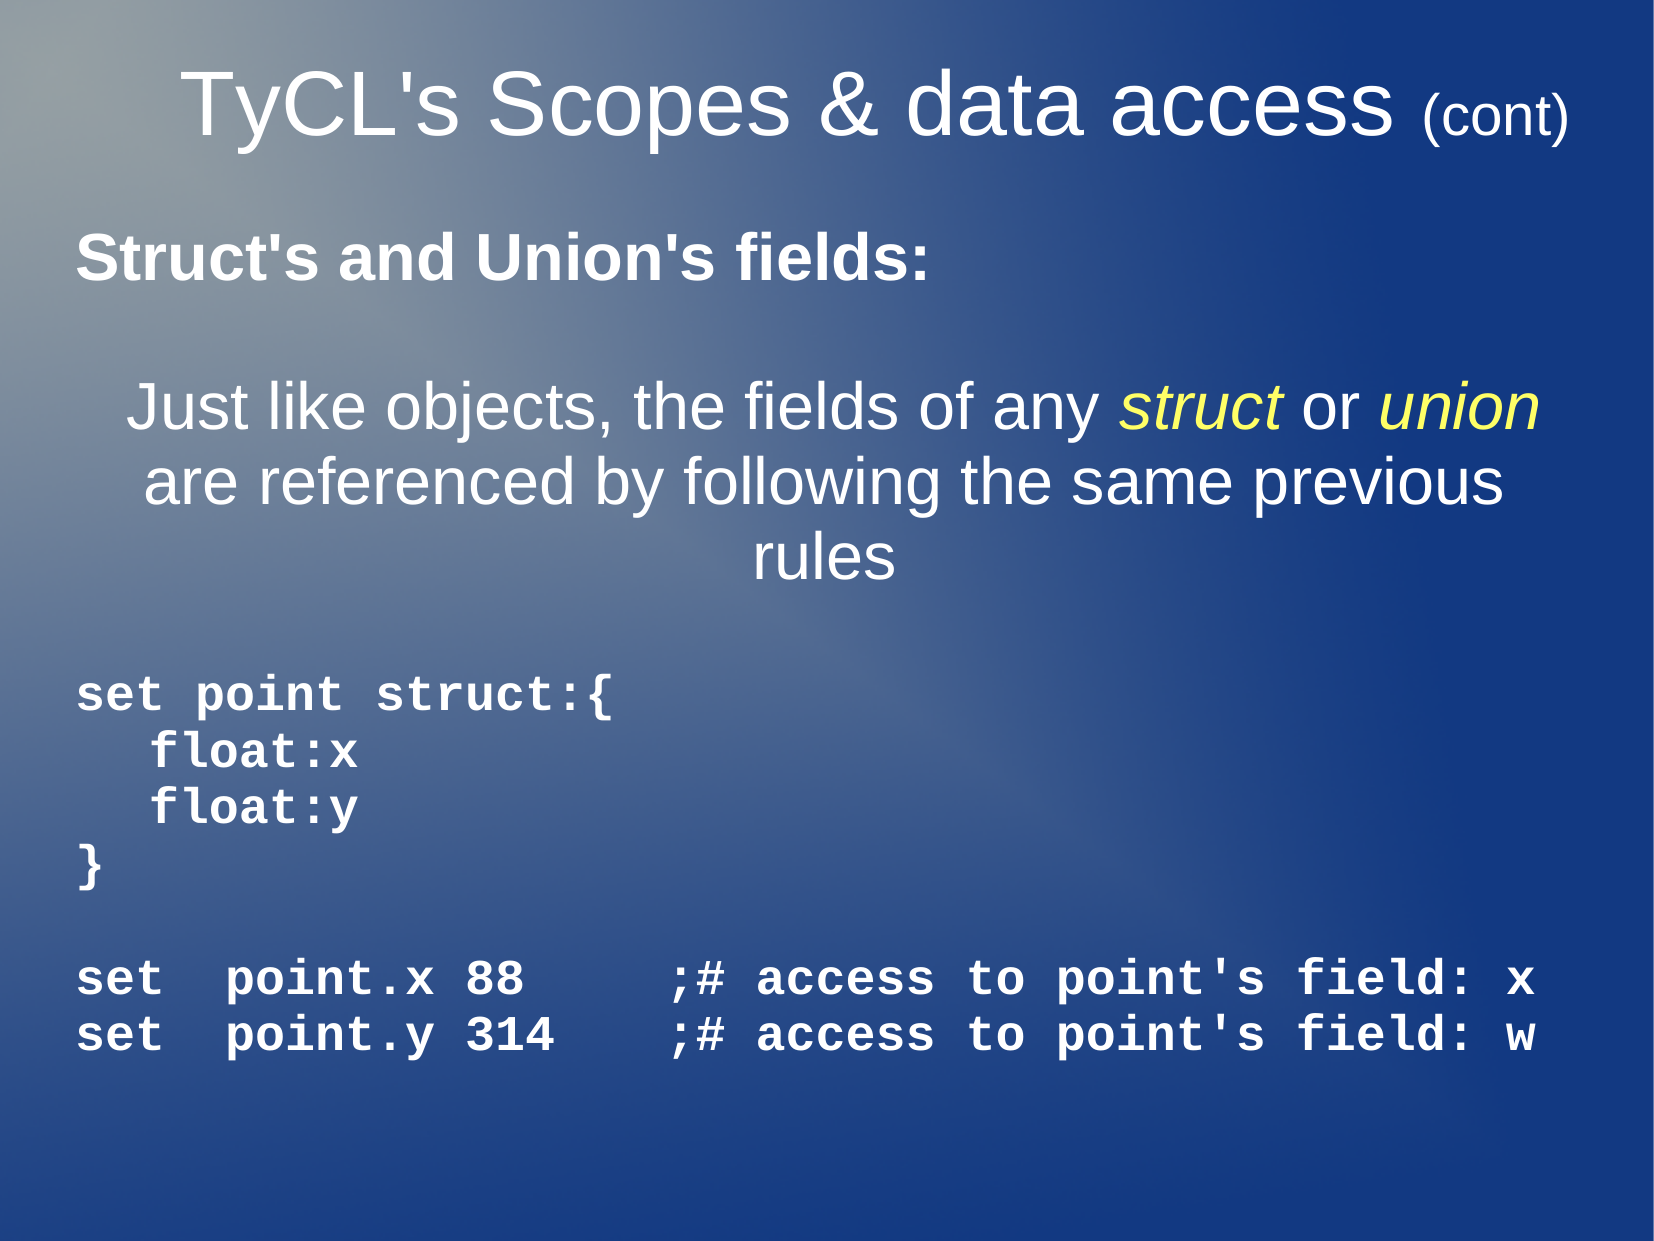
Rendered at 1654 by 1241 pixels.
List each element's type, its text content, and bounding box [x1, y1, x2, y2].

picture [0, 0, 1654, 1241]
title TyCL's Scopes & data access (cont) [82, 52, 1571, 155]
subtitle Struct's and Union's fields: Just like objects, the fields of any struct or union are referenced by following the same previous rules set point struct:{ float:x float:y } set point.x 88 ;# access to point's field: x set point.y 314 ;# access to point's field: w [75, 219, 1576, 1180]
